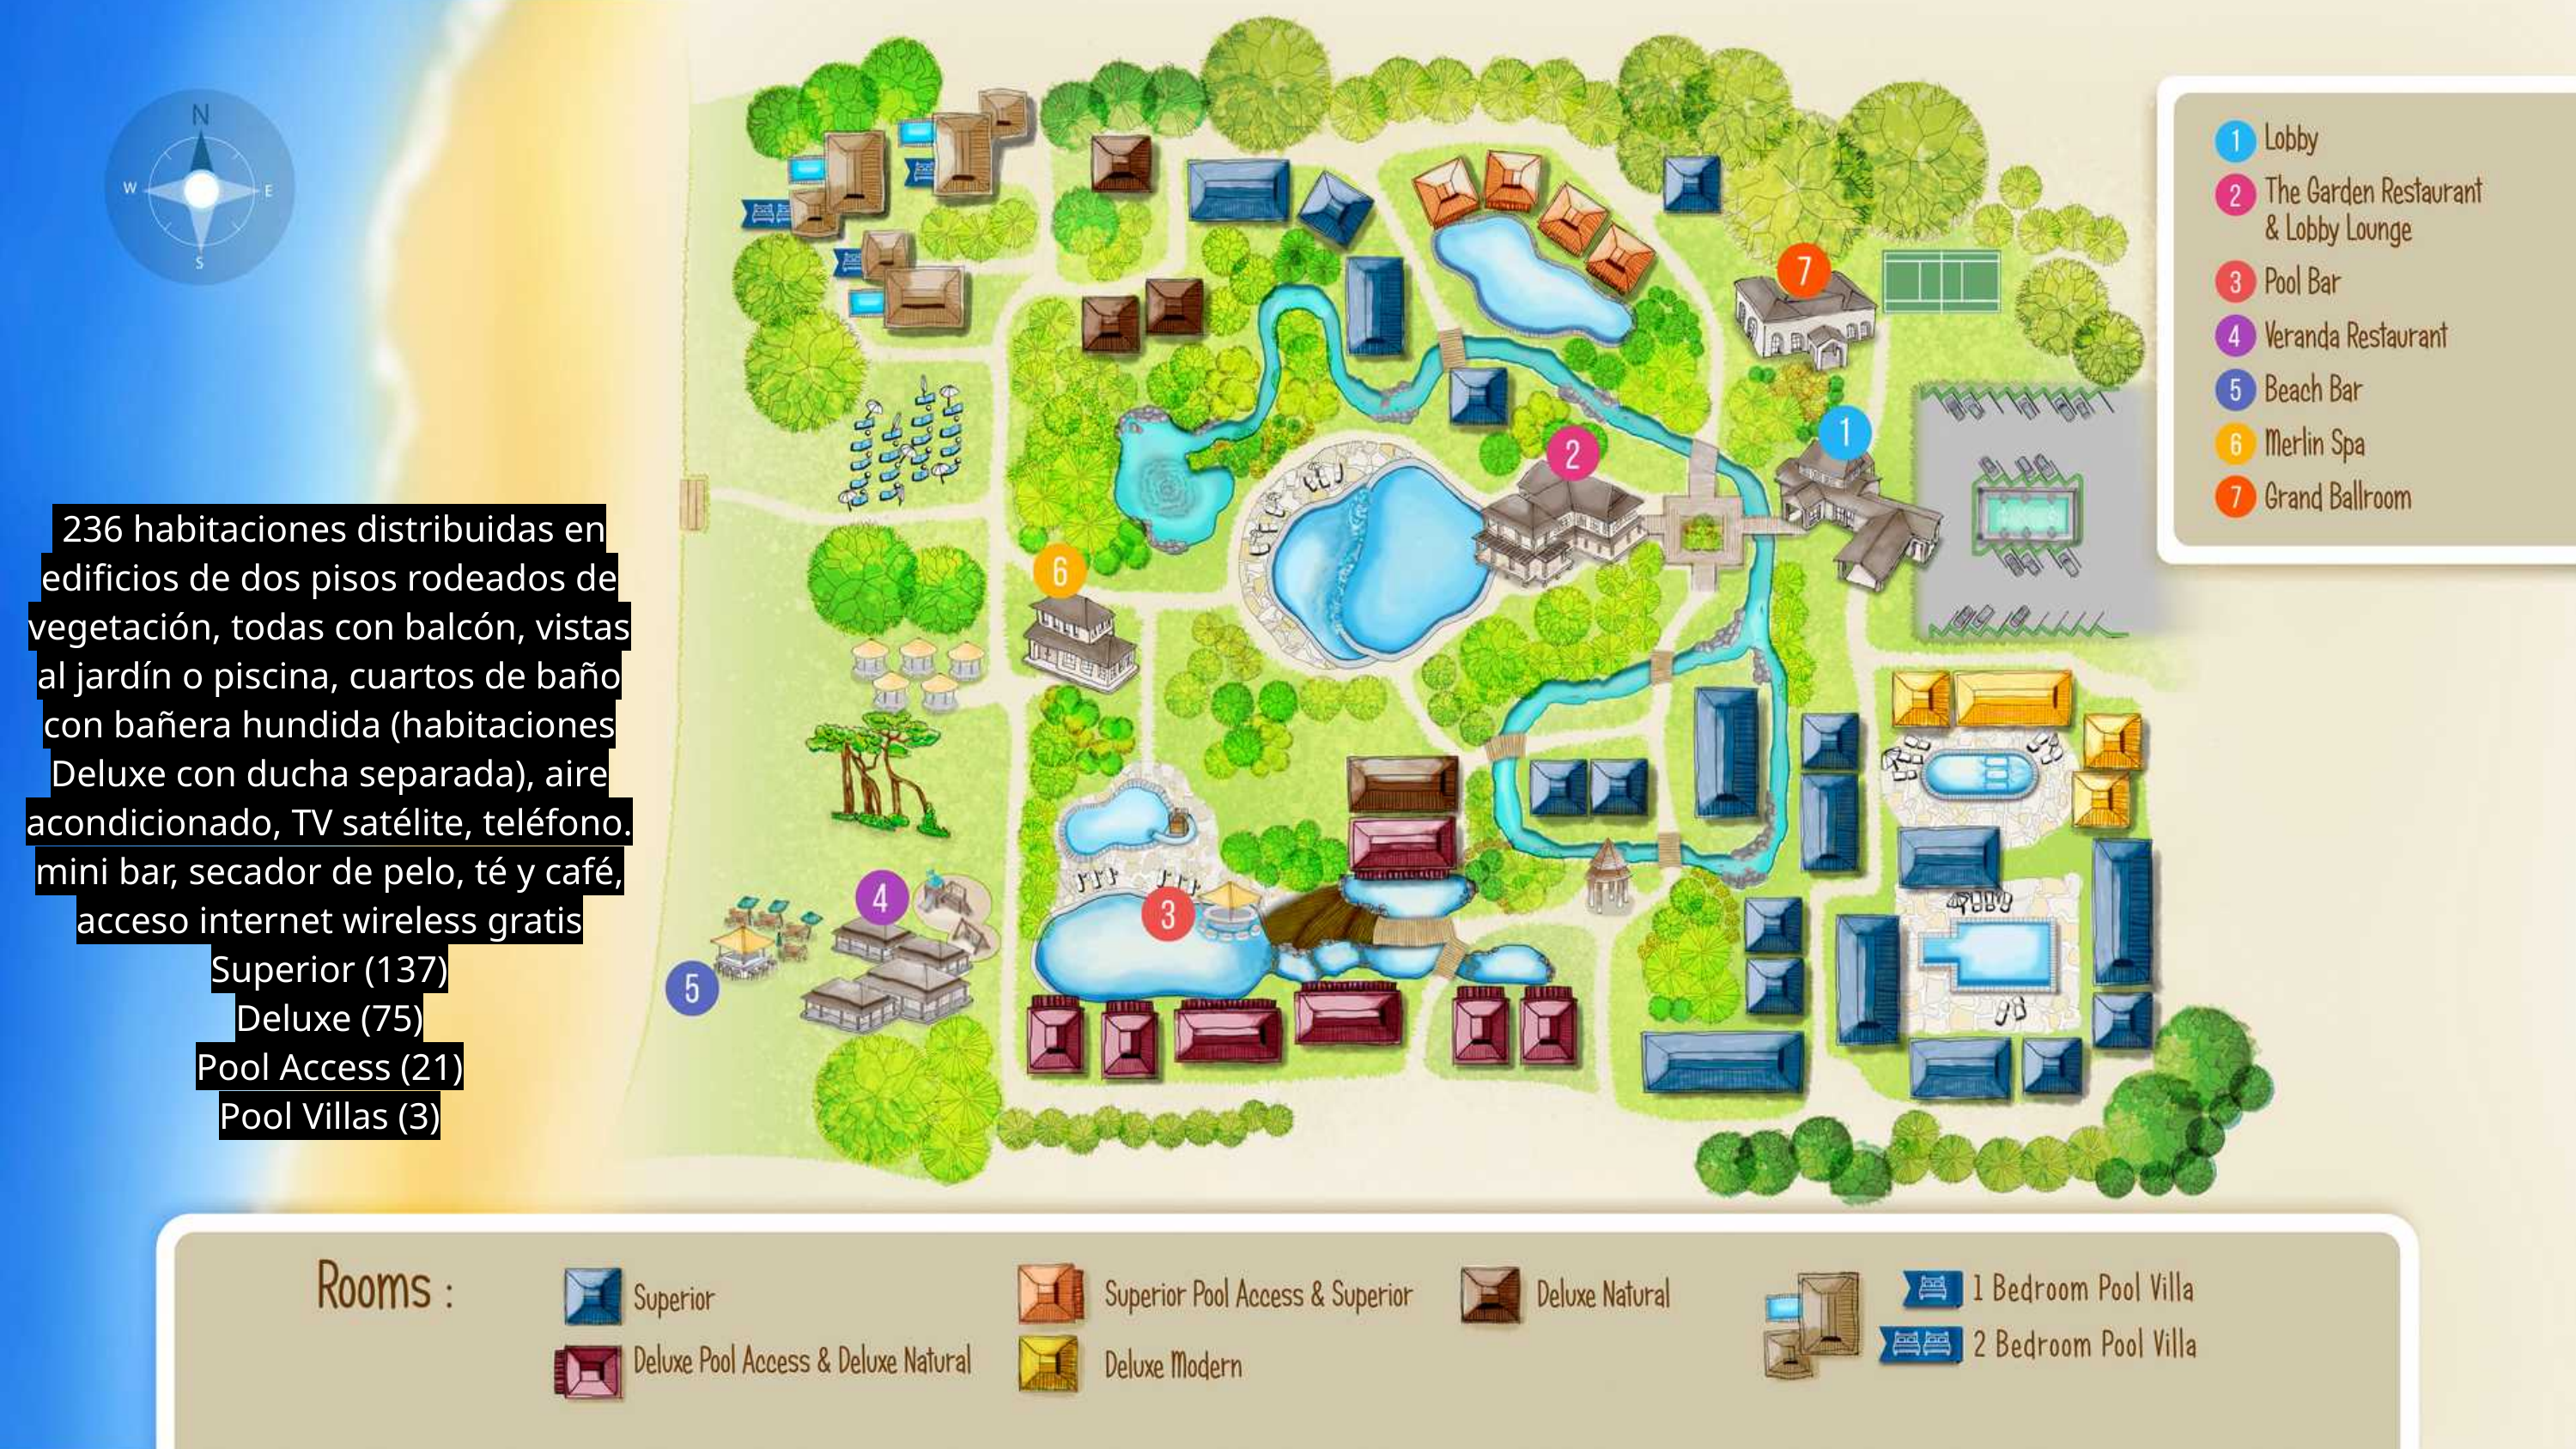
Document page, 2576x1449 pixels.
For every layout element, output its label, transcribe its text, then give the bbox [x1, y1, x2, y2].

picture [0, 0, 2576, 1449]
text_box 236 habitaciones distribuidas en edificios de dos pisos rodeados de vegetación, todas con balcón, vistas al jardín o piscina, cuartos de baño con bañera hundida (habitaciones Deluxe con ducha separada), aire acondicionado, TV satélite, teléfono. mini bar, secador de pelo, té y café, acceso internet wireless gratis Superior (137) Deluxe (75) Pool Access (21) Pool Villas (3) [9, 497, 649, 976]
